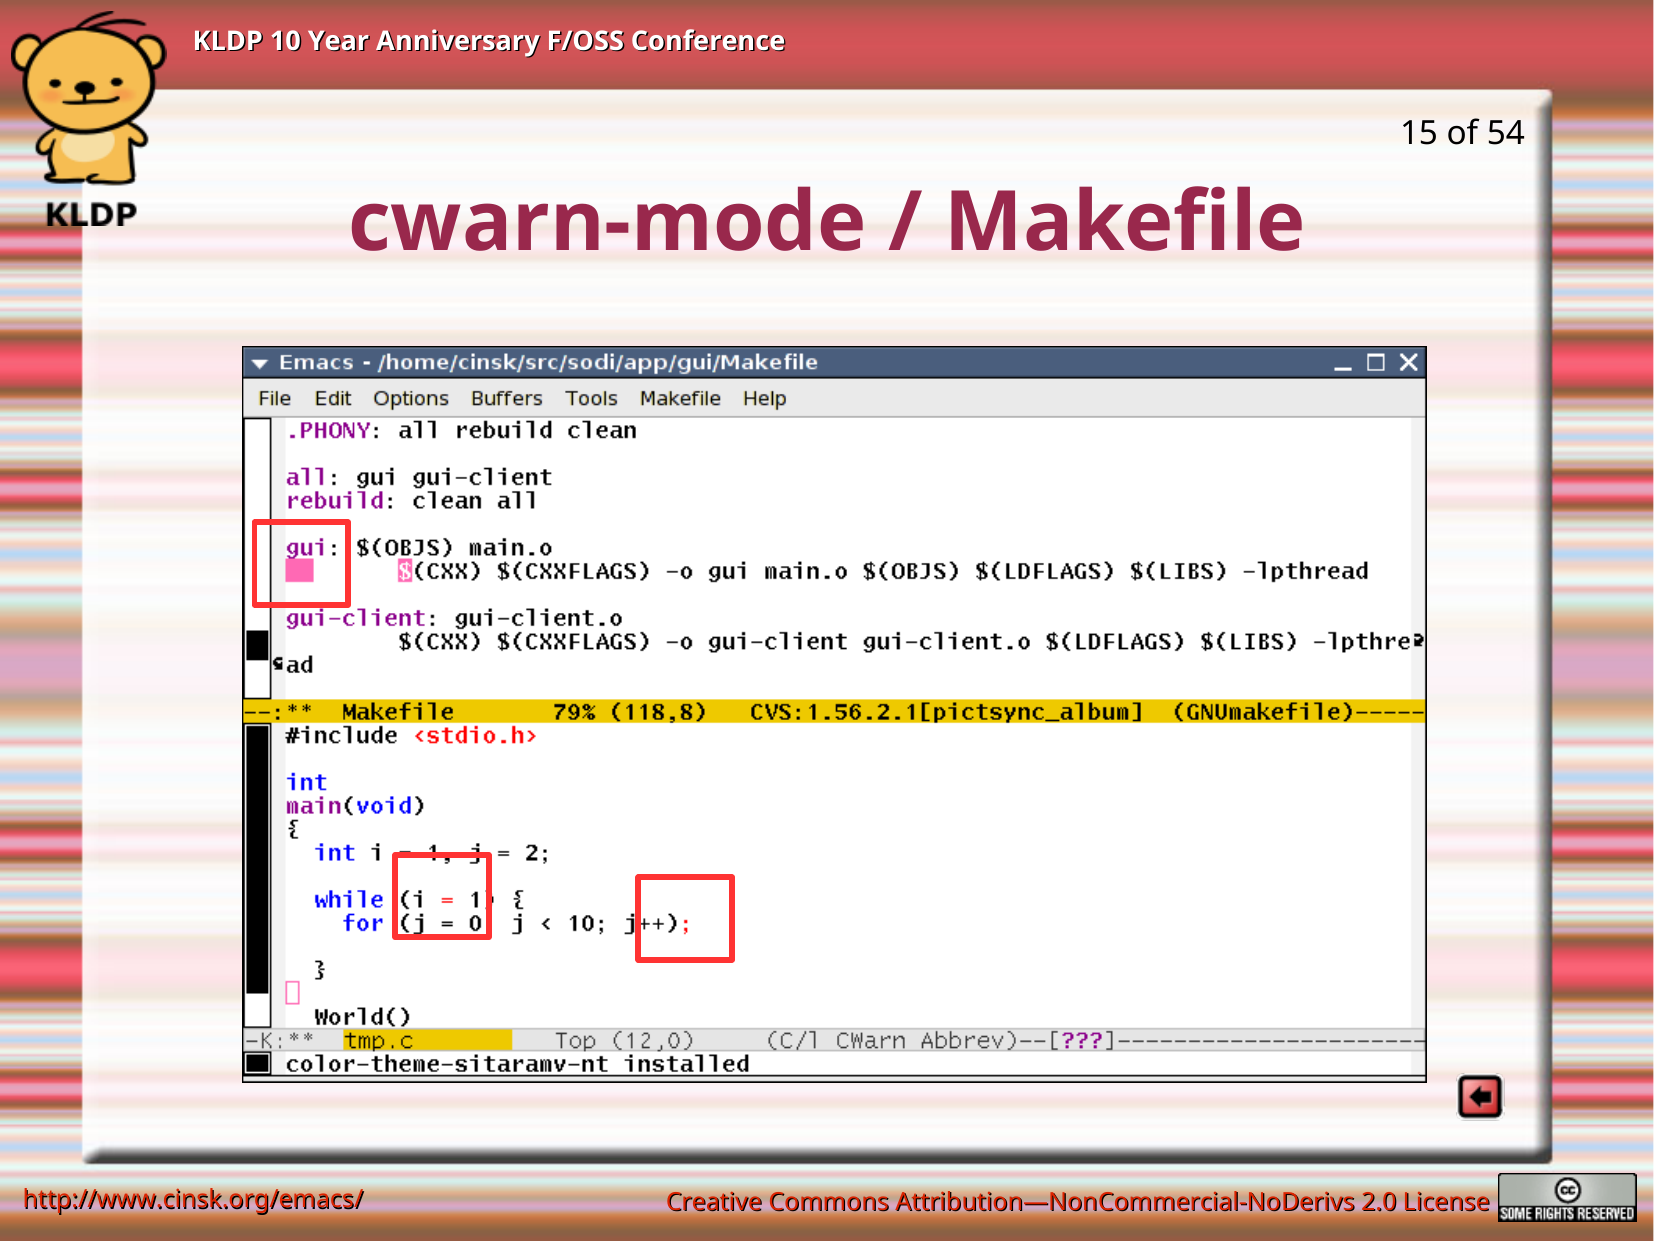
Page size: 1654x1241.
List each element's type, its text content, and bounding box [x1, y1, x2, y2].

text_box [395, 854, 489, 938]
picture [0, 0, 1654, 1241]
title cwarn-mode / Makefile [121, 114, 1534, 322]
text_box [254, 522, 349, 605]
text_box [638, 877, 733, 960]
